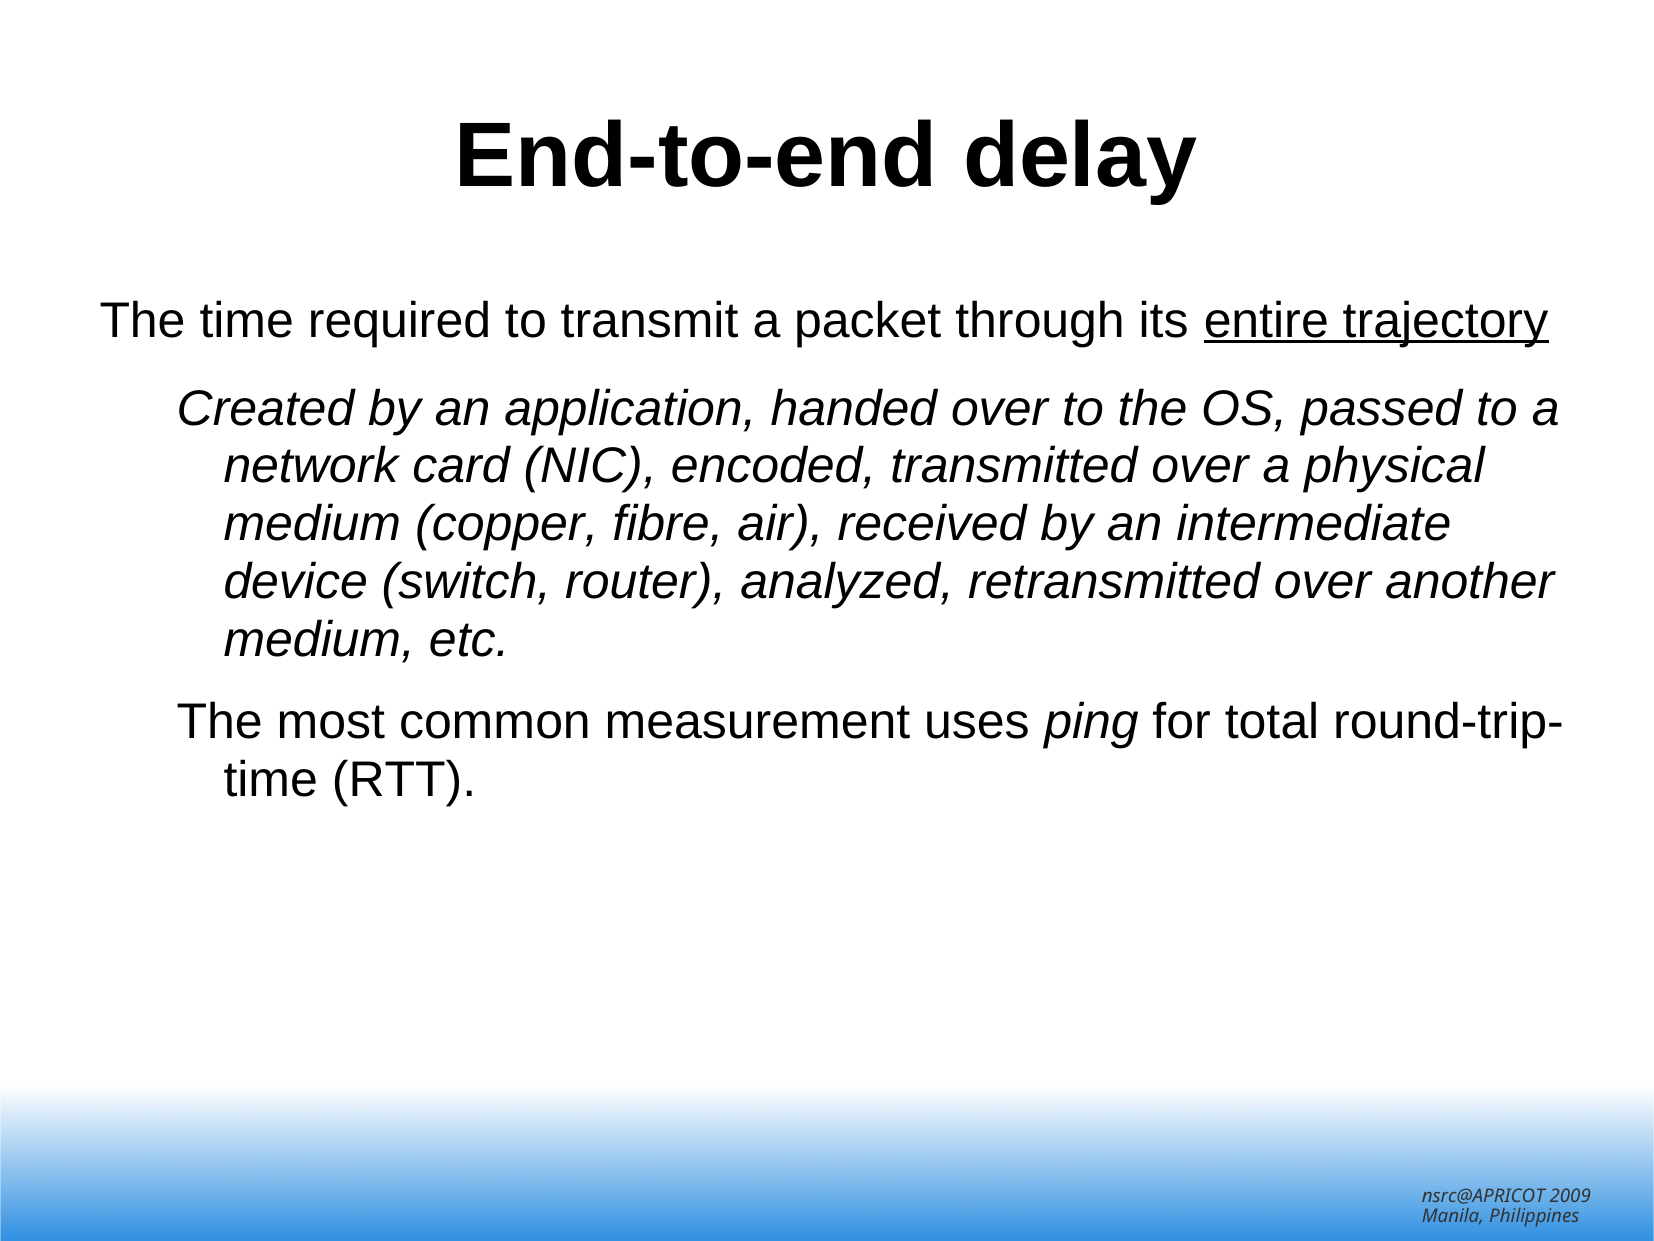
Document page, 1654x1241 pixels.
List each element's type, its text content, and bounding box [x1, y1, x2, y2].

title End-to-end delay [82, 49, 1571, 257]
list The time required to transmit a packet through its entire trajectory Created by an application, handed over to the OS, passed to a network card (NIC), encoded, transmitted over a physical medium (copper, fibre, air), received by an intermediate device (switch, router), analyzed, retransmitted over another medium, etc. The most common measurement uses ping for total round-trip-time (RTT). [82, 290, 1571, 1109]
picture [0, 1083, 1654, 1241]
